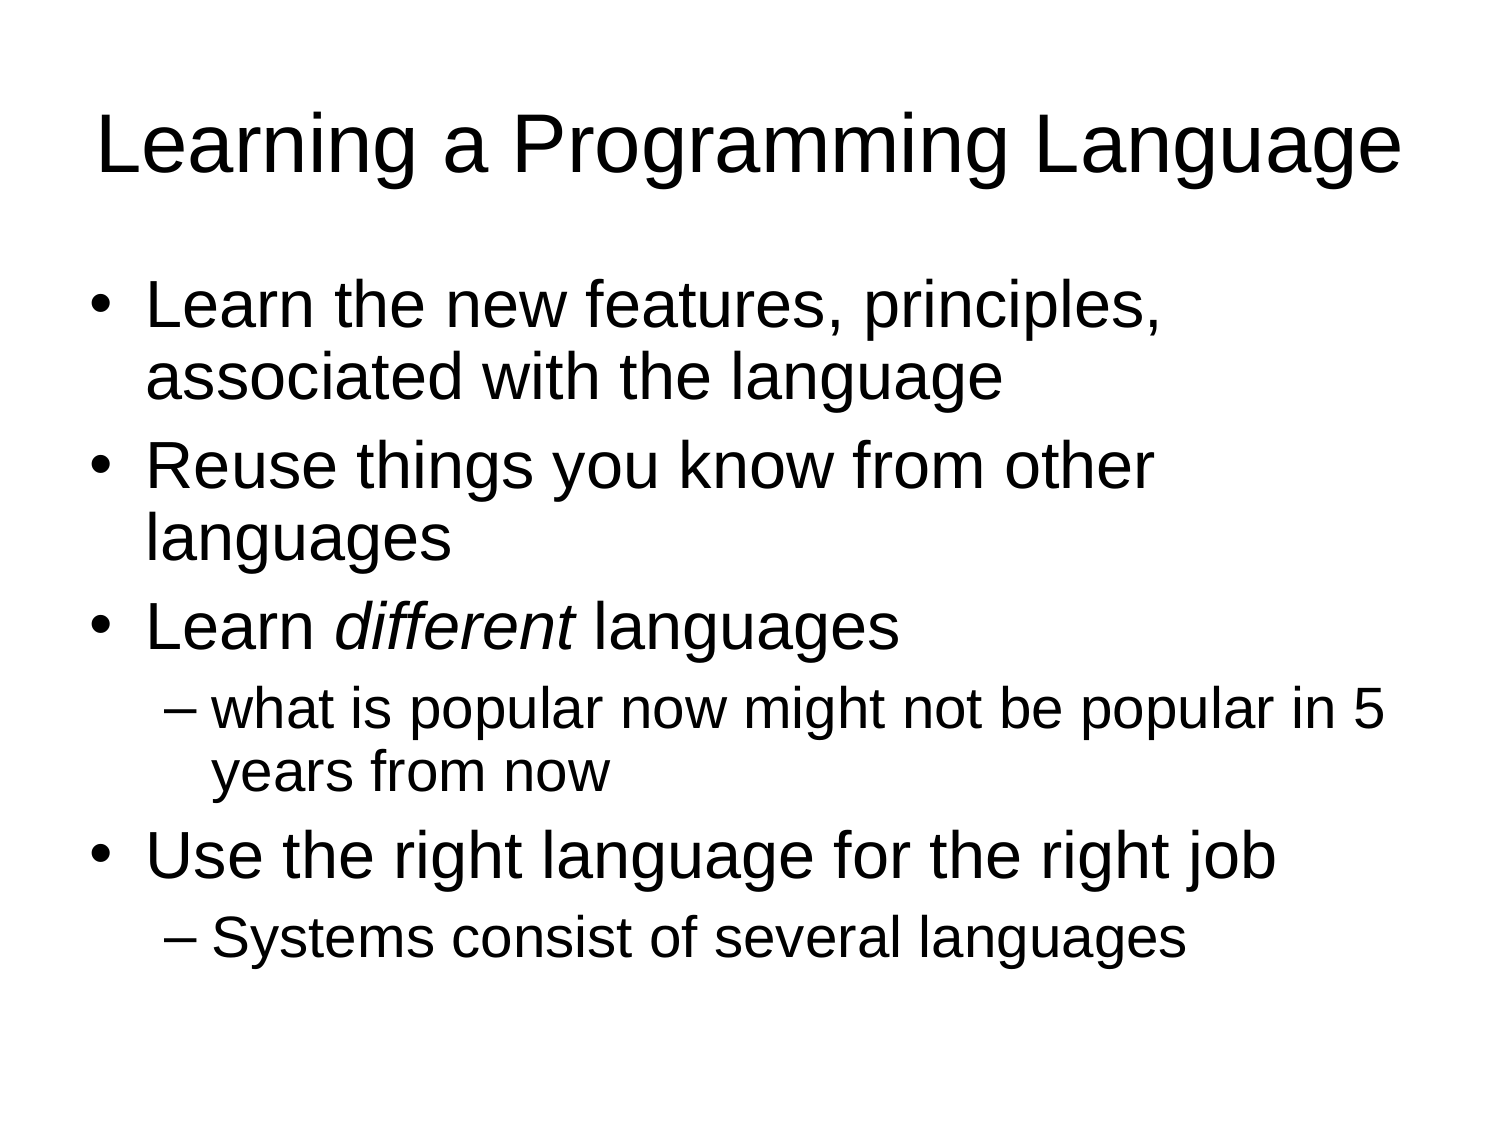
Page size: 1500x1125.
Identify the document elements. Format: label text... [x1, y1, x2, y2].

title Learning a Programming Language [75, 45, 1426, 233]
list Learn the new features, principles, associated with the language Reuse things you know from other languages Learn different languages what is popular now might not be popular in 5 years from now Use the right language for the right job Systems consist of several languages [75, 262, 1426, 1005]
